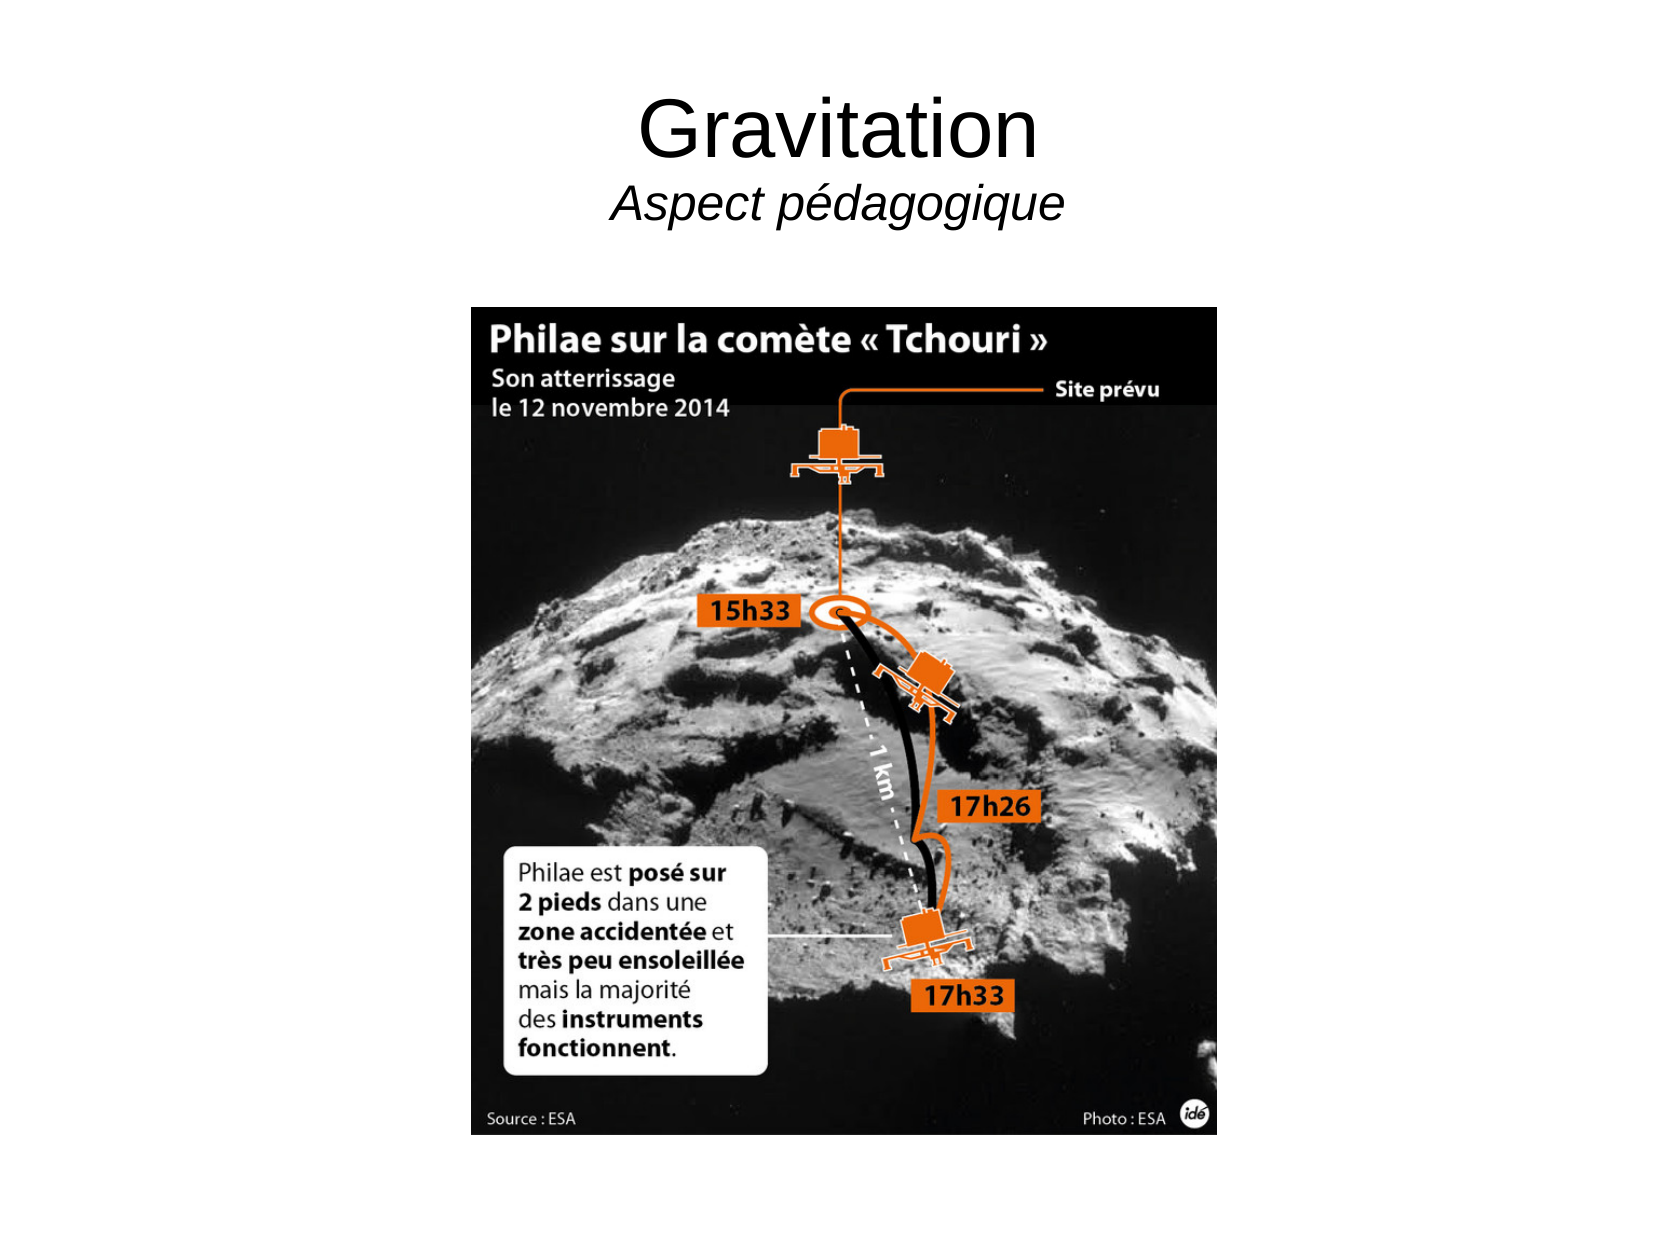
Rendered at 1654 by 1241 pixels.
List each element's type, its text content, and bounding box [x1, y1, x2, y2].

picture [471, 307, 1217, 1135]
title Gravitation Aspect pédagogique [94, 52, 1583, 260]
